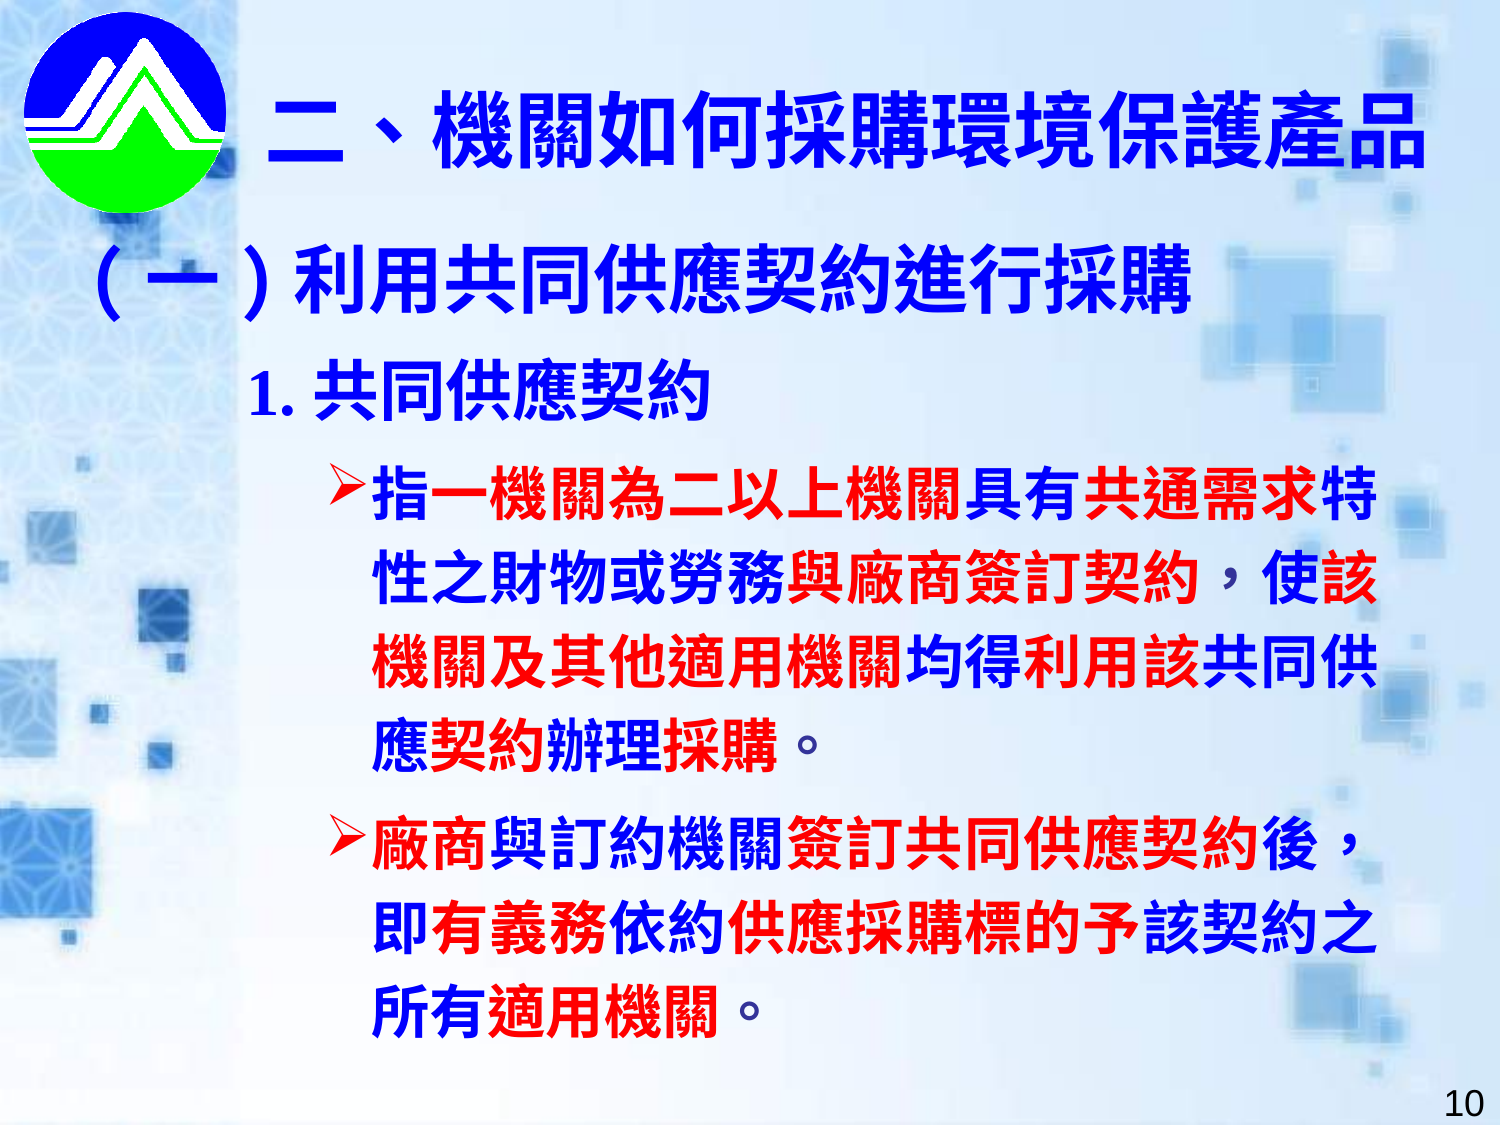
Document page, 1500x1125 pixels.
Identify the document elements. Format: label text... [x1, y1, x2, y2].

picture [0, 0, 1500, 1125]
list 1.共同供應契約 指一機關為二以上機關具有共通需求特性之財物或勞務與廠商簽訂契約，使該機關及其他適用機關均得利用該共同供應契約辦理採購。 廠商與訂約機關簽訂共同供應契約後，即有義務依約供應採購標的予該契約之所有適用機關。 [237, 324, 1388, 1075]
text_box 二、機關如何採購環境保護產品 [232, 50, 1463, 188]
title (一)利用共同供應契約進行採購 [75, 224, 1229, 313]
